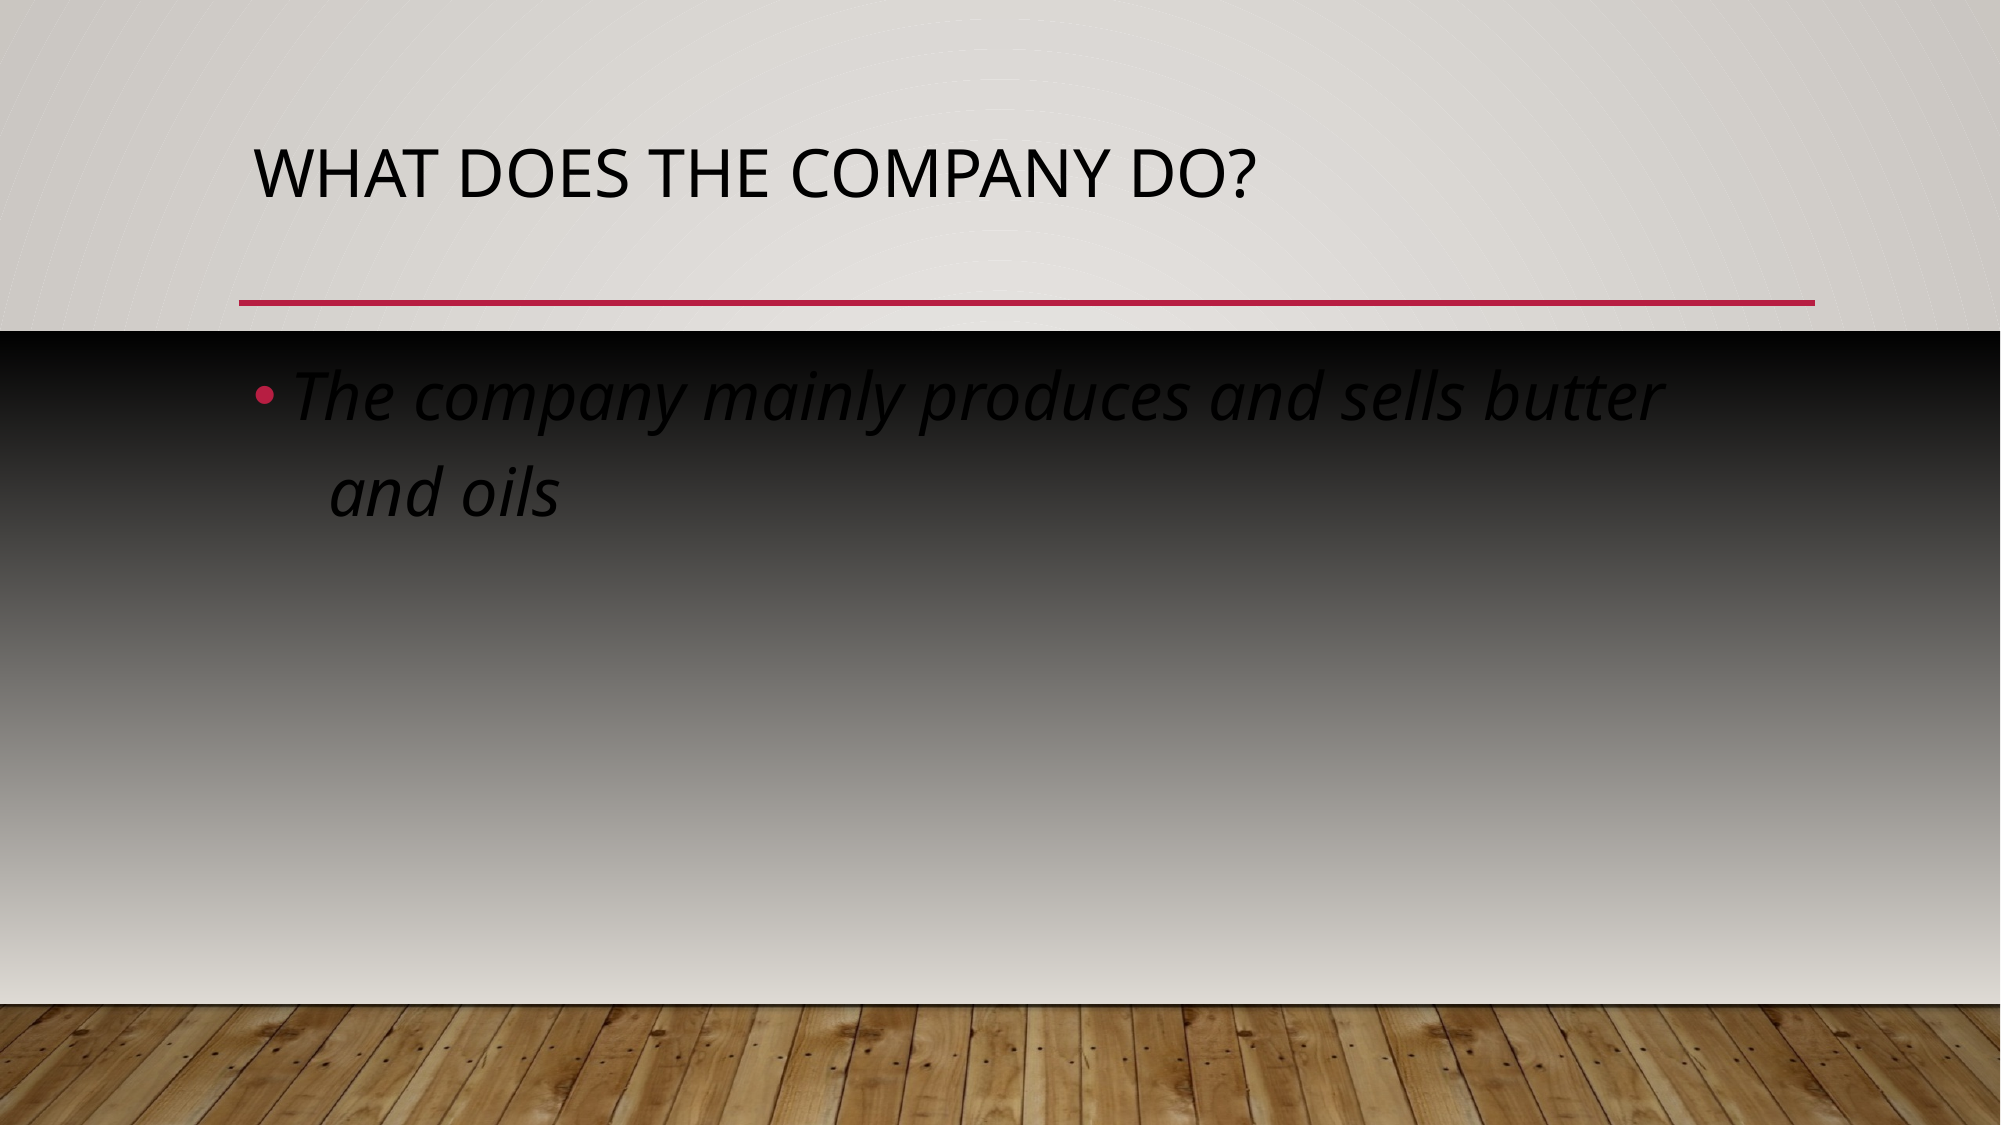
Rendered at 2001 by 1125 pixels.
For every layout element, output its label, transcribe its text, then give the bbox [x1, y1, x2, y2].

title WHAT DOES THE COMPANY DO? [238, 131, 1814, 305]
list The company mainly produces and sells butter and oils [238, 330, 1814, 897]
